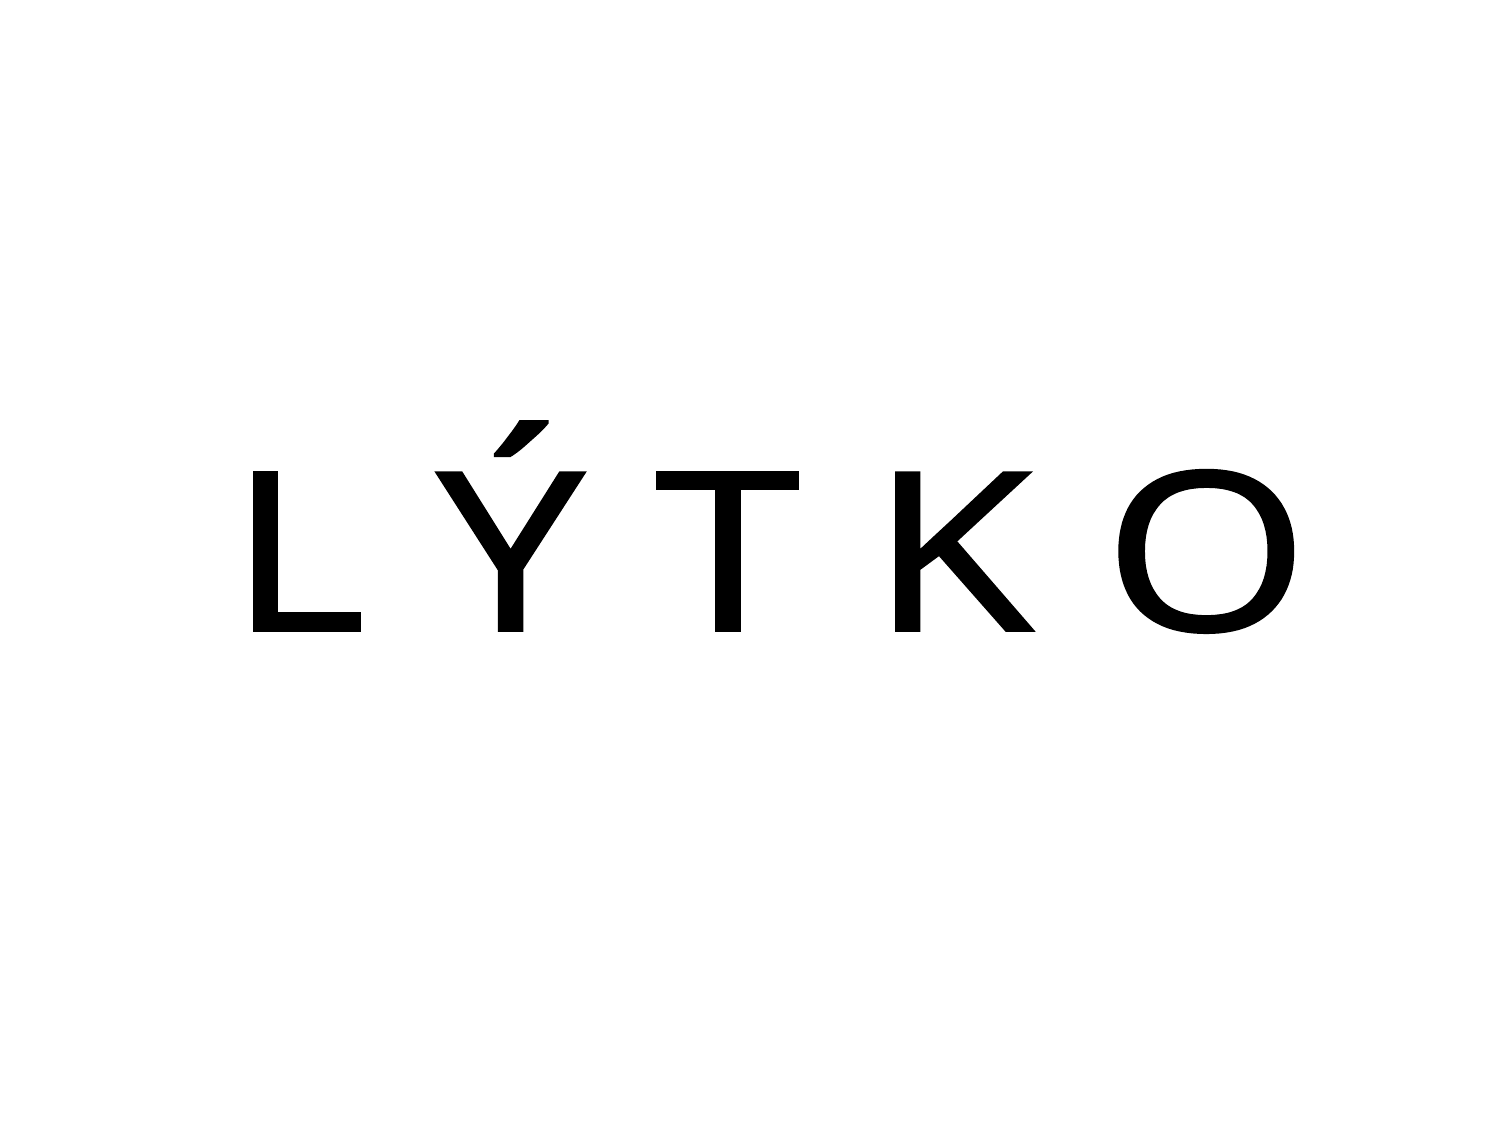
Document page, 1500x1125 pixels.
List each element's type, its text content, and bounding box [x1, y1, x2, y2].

text_box L Ý T K O [435, 472, 586, 632]
text_box L Ý T K O [895, 472, 1035, 632]
text_box L Ý T K O [656, 472, 799, 632]
text_box L Ý T K O [494, 420, 548, 457]
text_box L Ý T K O [253, 472, 361, 632]
text_box L Ý T K O [1119, 469, 1294, 634]
